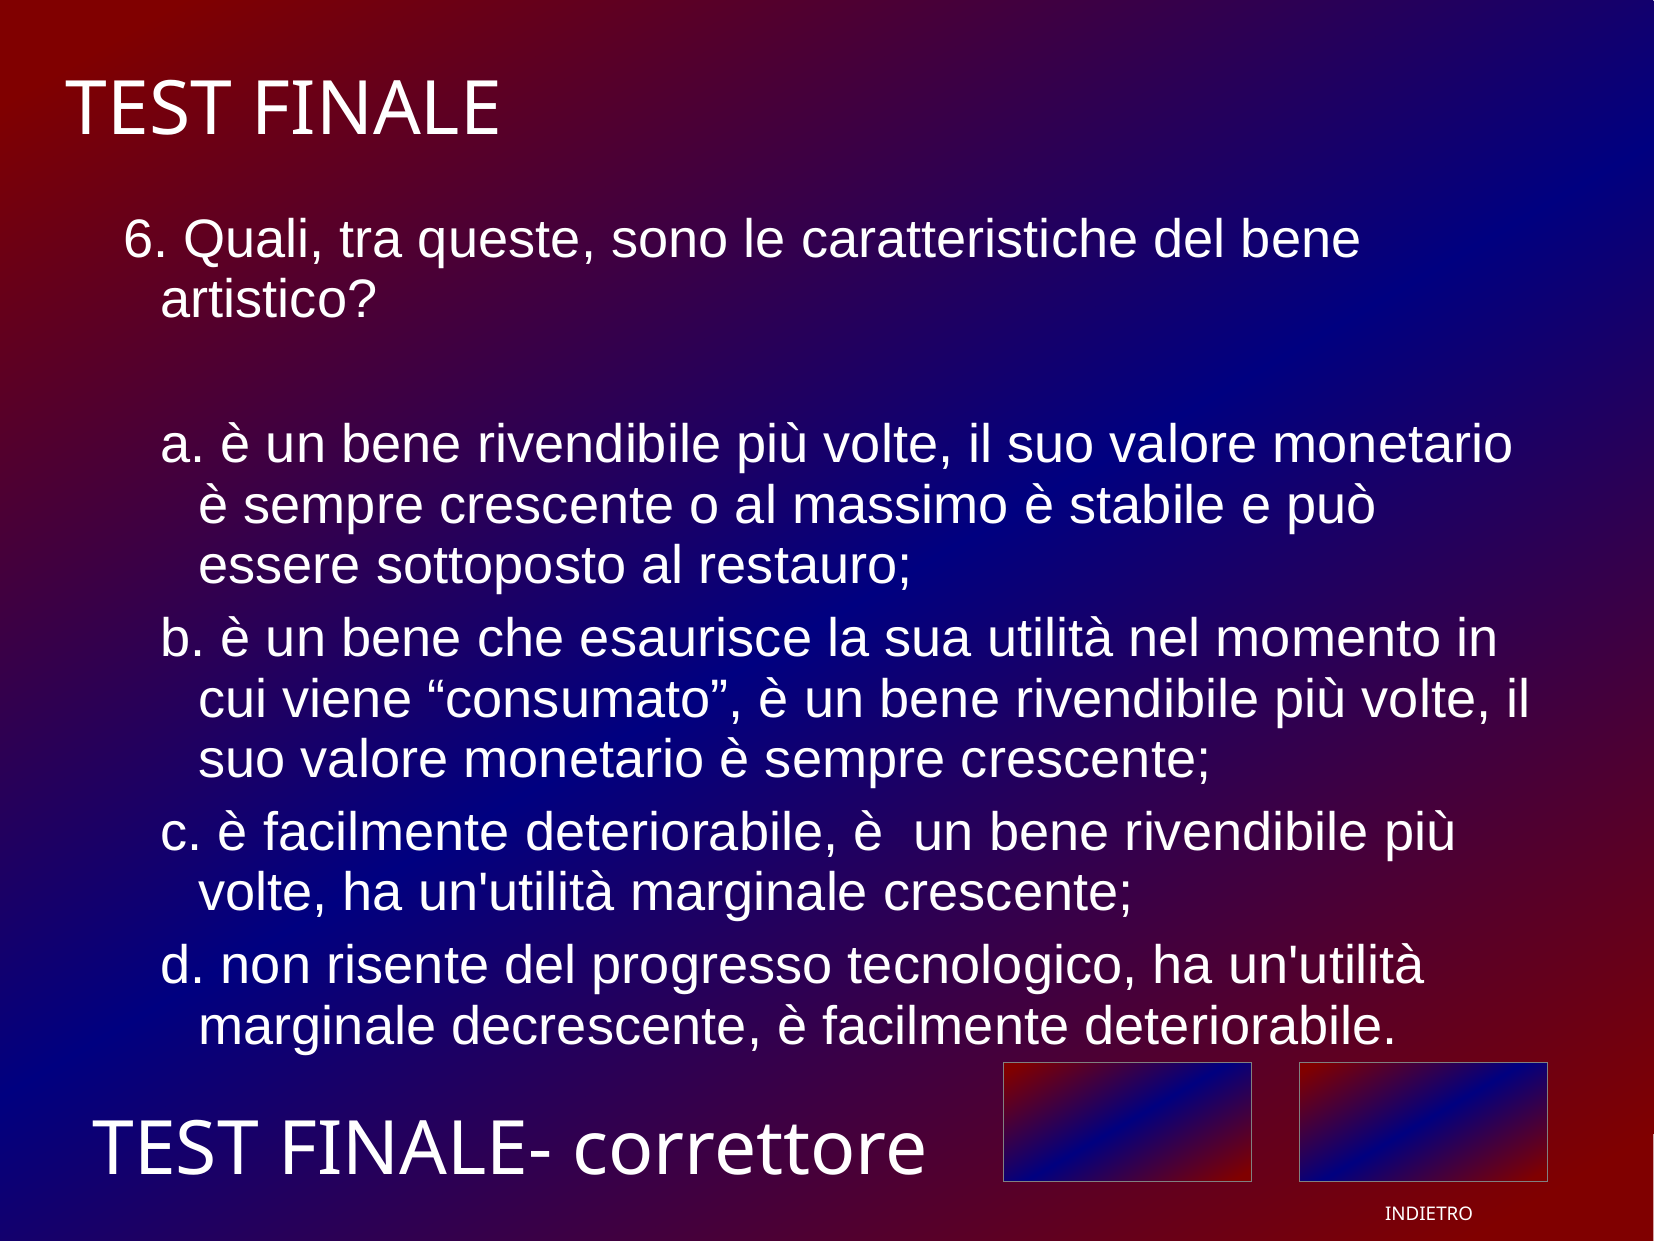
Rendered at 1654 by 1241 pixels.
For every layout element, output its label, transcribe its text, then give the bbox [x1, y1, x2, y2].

text_box TEST FINALE [24, 47, 544, 184]
text_box [1003, 1064, 1252, 1182]
text_box 6. Quali, tra queste, sono le caratteristiche del bene artistico? a. è un bene rivendibile più volte, il suo valore monetario è sempre crescente o al massimo è stabile e può essere sottoposto al restauro; b. è un bene che esaurisce la sua utilità nel momento in cui viene “consumato”, è un bene rivendibile più volte, il suo valore monetario è sempre crescente; c. è facilmente deteriorabile, è un bene rivendibile più volte, ha un'utilità marginale crescente; d. non risente del progresso tecnologico, ha un'utilità marginale decrescente, è facilmente deteriorabile. [70, 200, 1571, 1064]
text_box TEST FINALE- correttore [35, 1086, 986, 1223]
text_box INDIETRO [1370, 1192, 1489, 1233]
text_box [1299, 1064, 1548, 1182]
